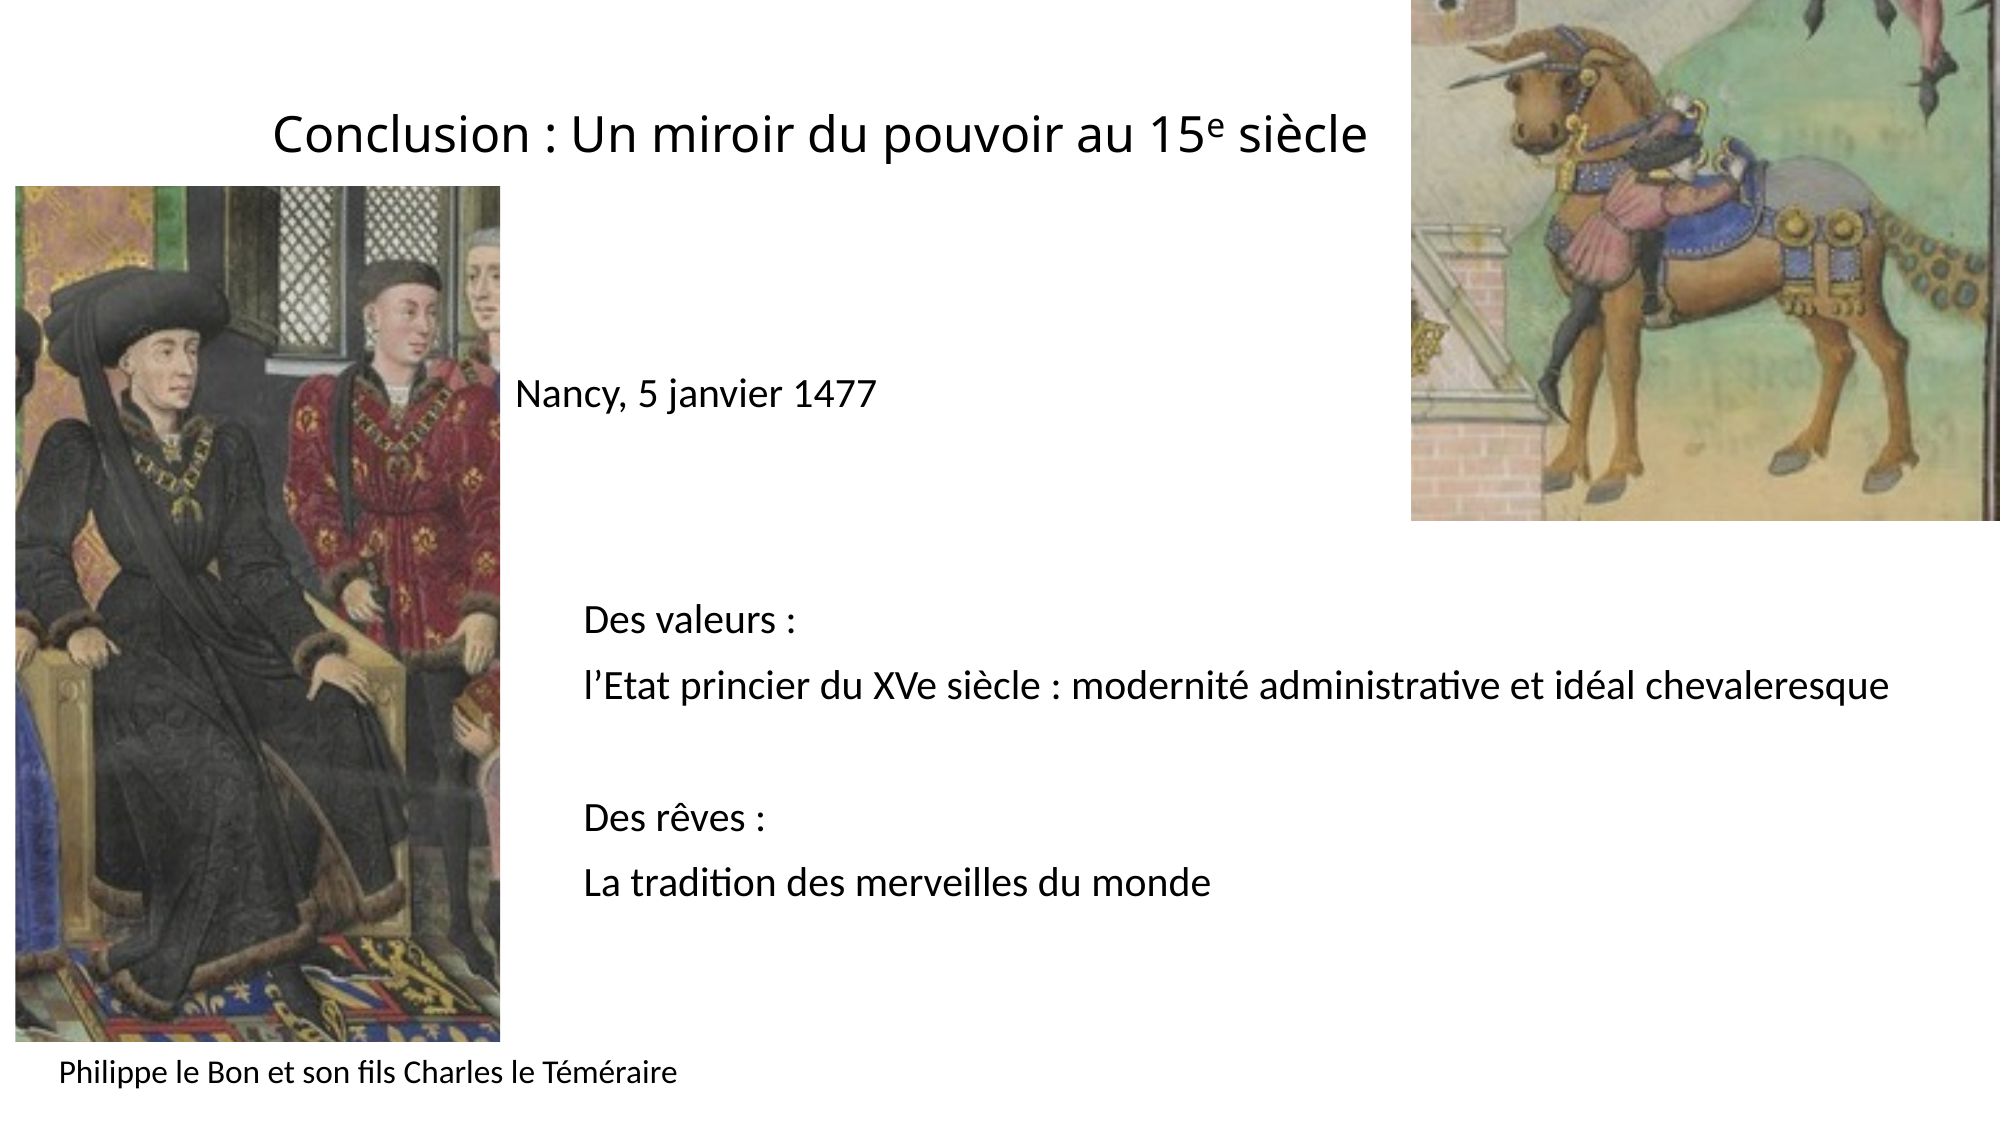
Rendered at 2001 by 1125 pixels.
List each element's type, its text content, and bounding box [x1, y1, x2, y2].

picture [15, 186, 501, 1042]
text_box Philippe le Bon et son fils Charles le Téméraire [43, 1042, 701, 1098]
title Conclusion : Un miroir du pouvoir au 15e siècle [257, 27, 1411, 245]
picture [1411, 0, 2000, 521]
list Nancy, 5 janvier 1477 [501, 364, 1351, 444]
list Des valeurs : l’Etat princier du XVe siècle : modernité administrative et idéal chevaleresque Des rêves : La tradition des merveilles du monde [568, 589, 2000, 985]
